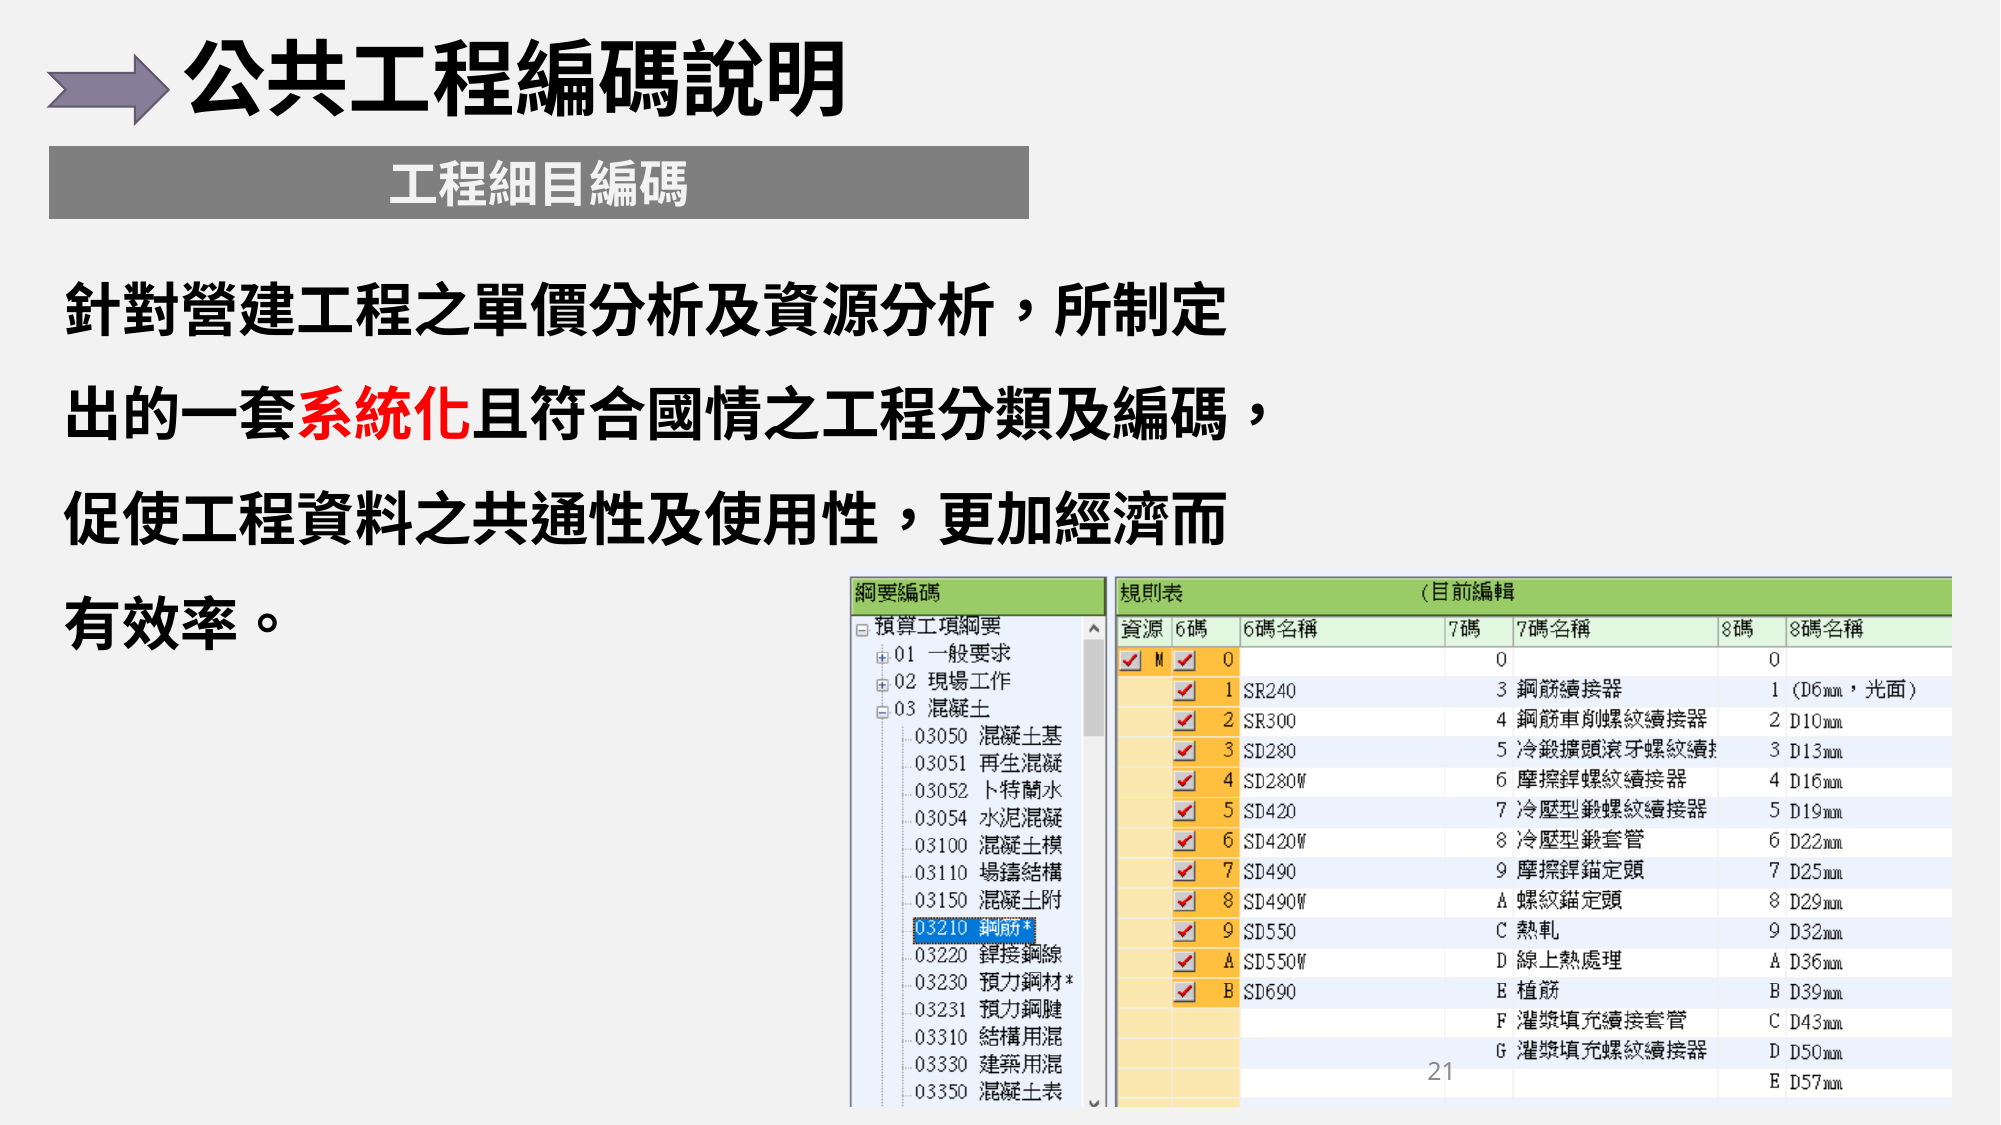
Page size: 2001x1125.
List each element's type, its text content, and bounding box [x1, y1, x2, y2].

text_box 公共工程編碼說明 [167, 18, 1375, 135]
text_box 21 [1412, 1042, 1863, 1103]
picture [848, 570, 1952, 1107]
text_box [48, 55, 167, 124]
text_box 針對營建工程之單價分析及資源分析，所制定出的一套系統化且符合國情之工程分類及編碼，促使工程資料之共通性及使用性，更加經濟而有效率。 [48, 230, 1277, 670]
text_box 工程細目編碼 [49, 146, 1029, 219]
